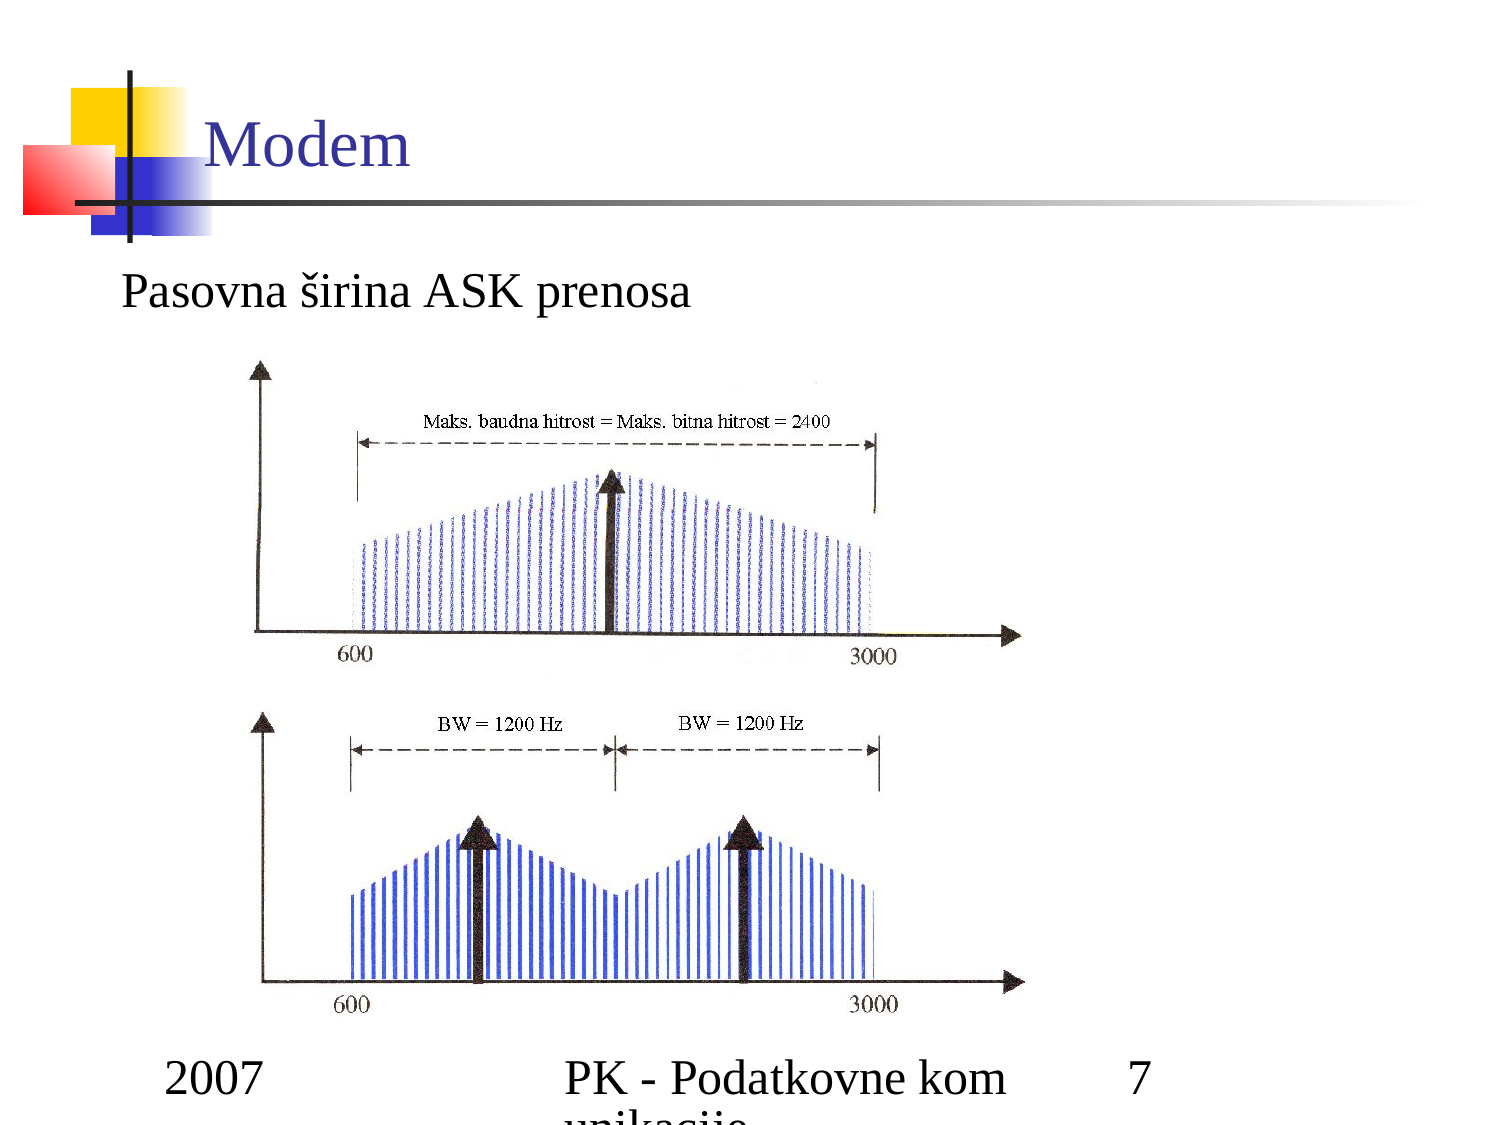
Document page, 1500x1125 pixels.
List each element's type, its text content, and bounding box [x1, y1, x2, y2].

picture [225, 349, 1051, 683]
title Modem [188, 92, 1468, 188]
list Pasovna širina ASK prenosa [50, 249, 1469, 351]
picture [225, 687, 1051, 1027]
